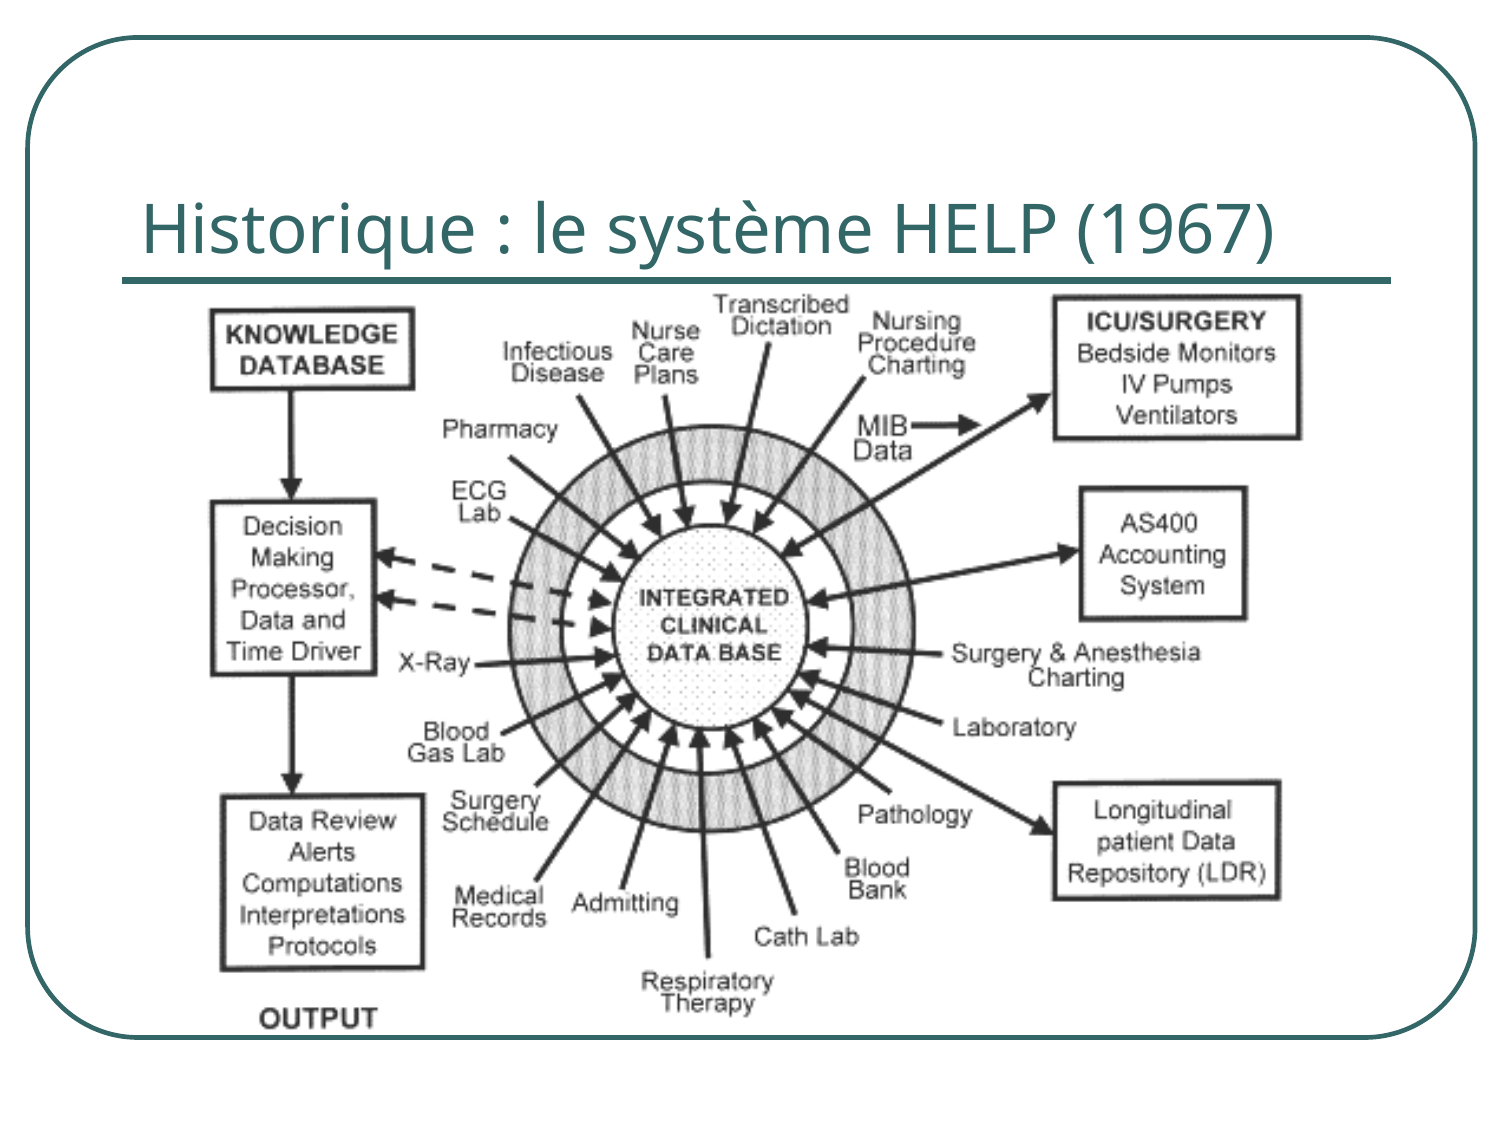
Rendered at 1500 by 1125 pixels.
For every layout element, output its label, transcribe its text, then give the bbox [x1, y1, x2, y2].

picture [206, 290, 1306, 1032]
title Historique : le système HELP (1967) [125, 87, 1388, 275]
